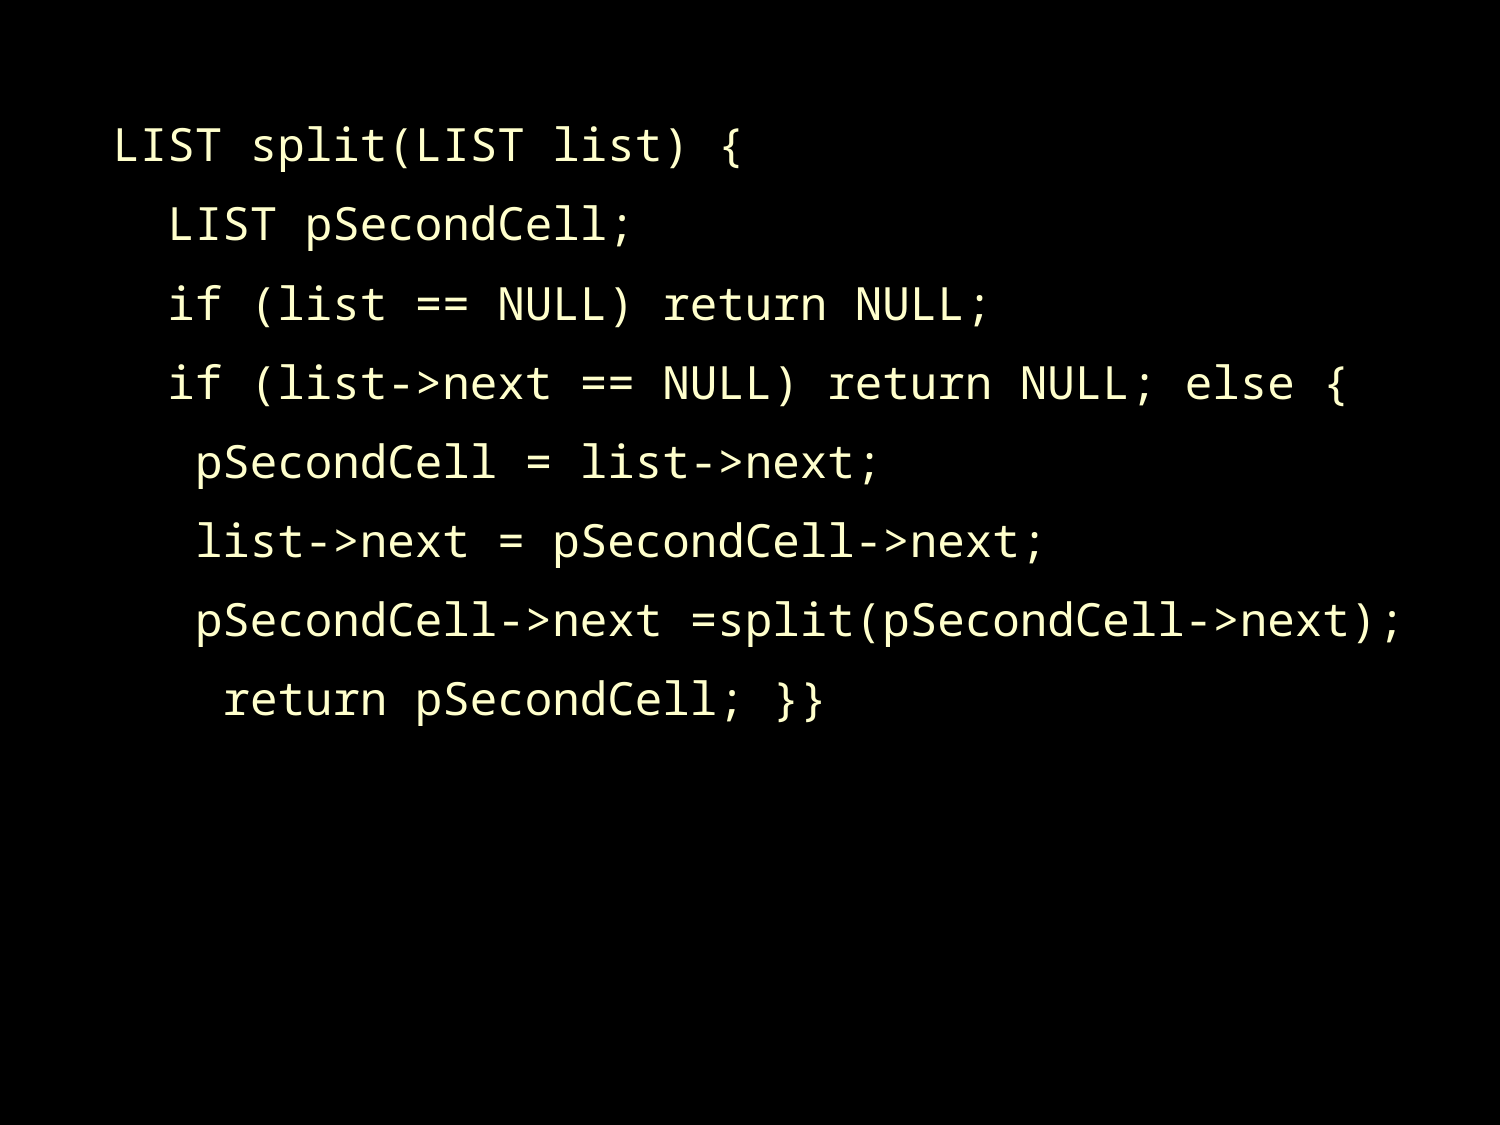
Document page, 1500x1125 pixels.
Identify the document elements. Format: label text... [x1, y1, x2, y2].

list LIST split(LIST list) { LIST pSecondCell; if (list == NULL) return NULL; if (list->next == NULL) return NULL; else { pSecondCell = list->next; list->next = pSecondCell->next; pSecondCell->next =split(pSecondCell->next); return pSecondCell; }} [112, 112, 1426, 1011]
